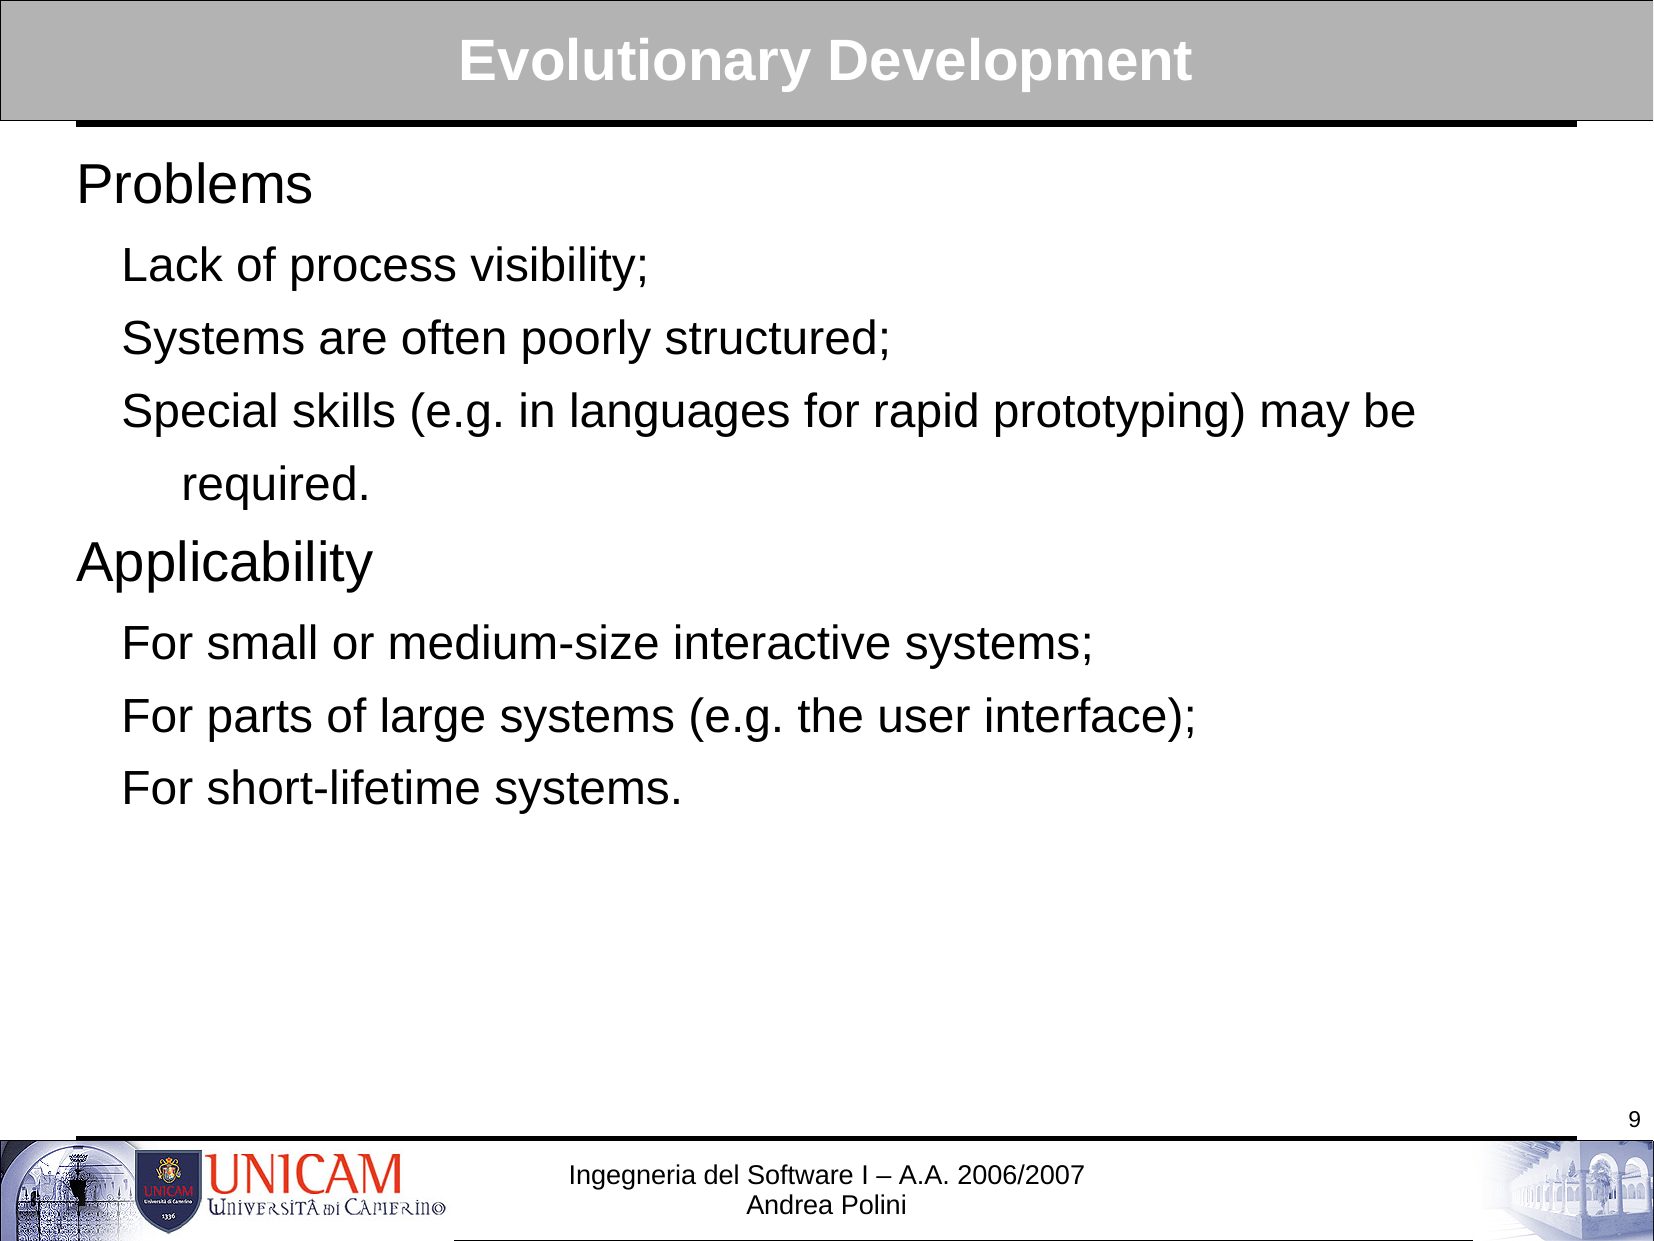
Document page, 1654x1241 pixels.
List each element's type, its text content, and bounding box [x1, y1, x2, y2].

picture [1473, 1141, 1654, 1241]
picture [0, 1141, 454, 1241]
title Evolutionary Development [0, 0, 1653, 121]
list Problems Lack of process visibility; Systems are often poorly structured; Special skills (e.g. in languages for rapid prototyping) may be required. Applicability For small or medium-size interactive systems; For parts of large systems (e.g. the user interface); For short-lifetime systems. [76, 152, 1577, 999]
